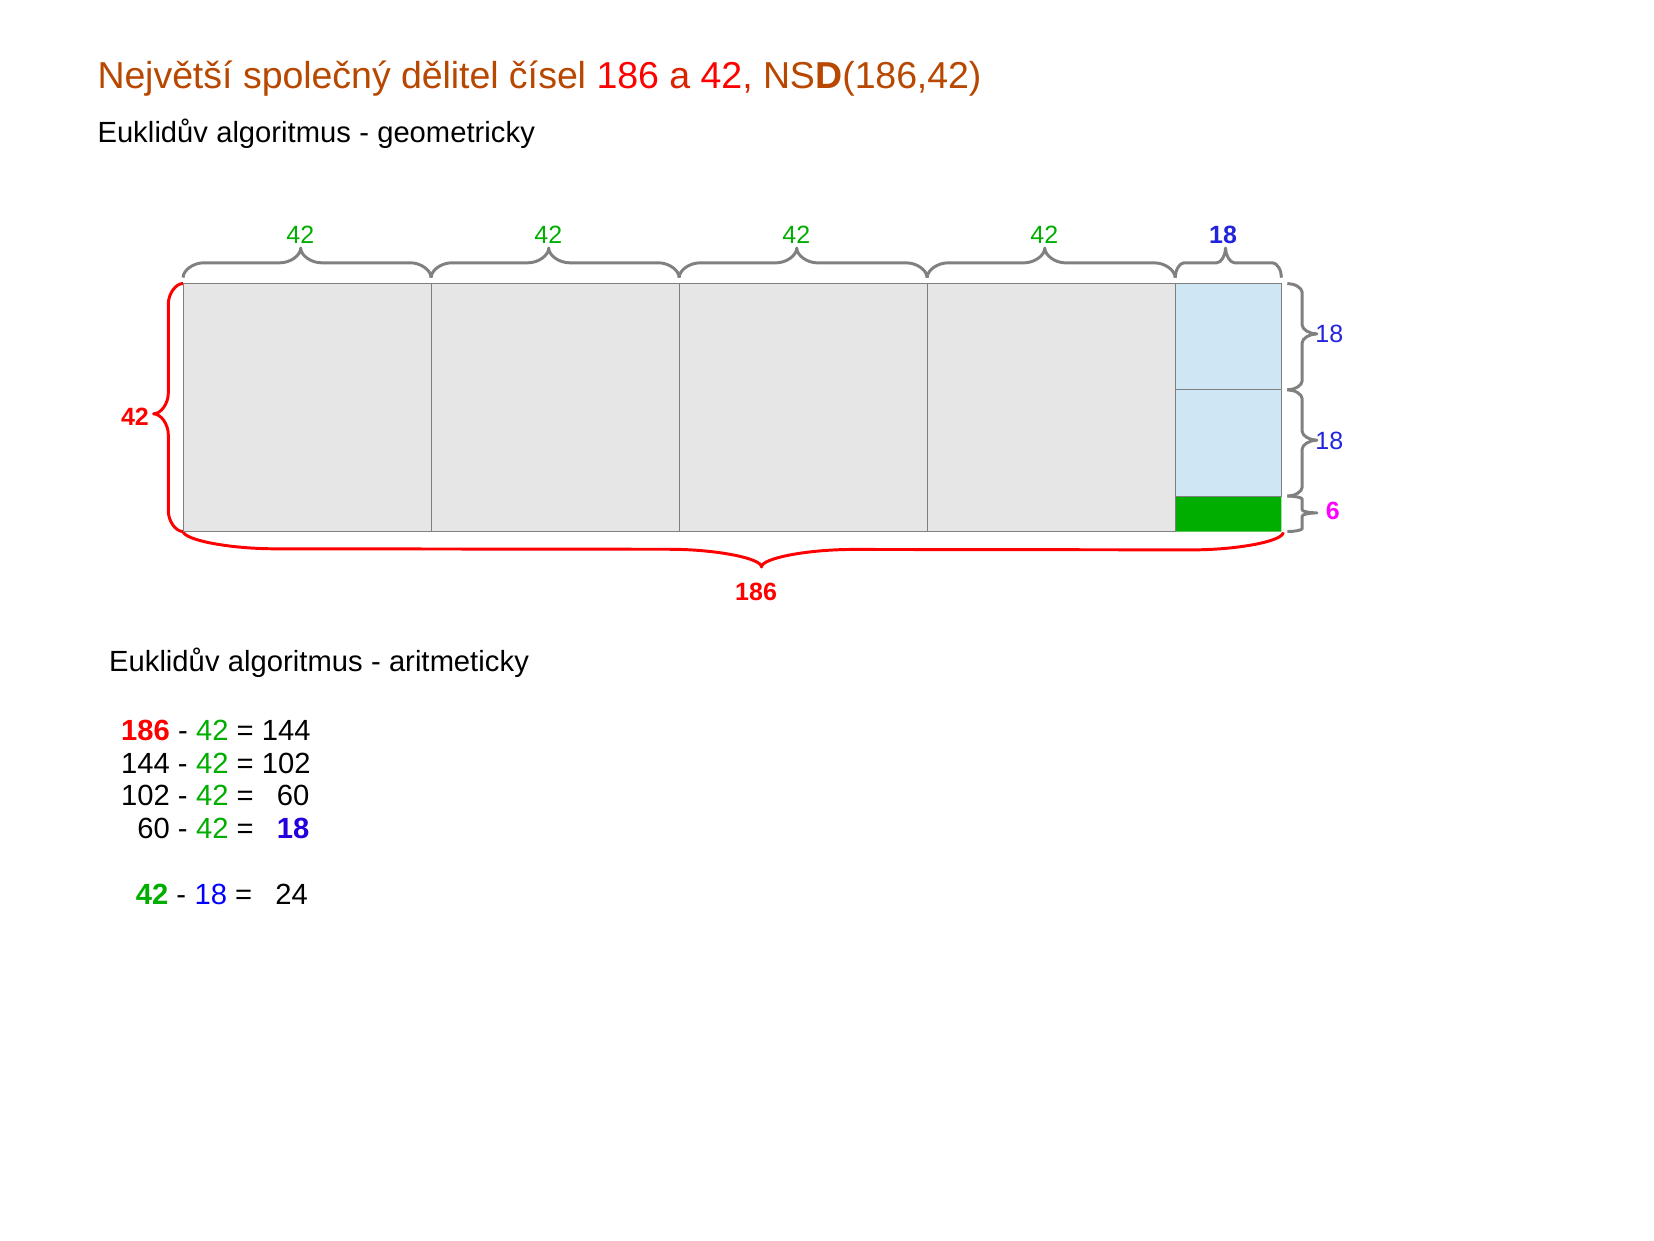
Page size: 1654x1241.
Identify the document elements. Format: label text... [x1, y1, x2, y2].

text_box 186 - 42 = 144 144 - 42 = 102 102 - 42 = x60 060 - 42 = x18 x42 - 18 = x24 x24 - 18 = xx6 x18 - 6 = x12 x12 - 6 = xx6 xx6 - 6 = xx0 [106, 706, 355, 1086]
text_box Euklidův algoritmus - geometricky [82, 108, 1146, 166]
text_box 42 [106, 395, 164, 439]
text_box 186 [720, 570, 793, 614]
text_box 18 [1300, 312, 1359, 356]
text_box [183, 283, 1282, 532]
text_box 18 [1194, 213, 1252, 258]
text_box 42 [519, 213, 578, 257]
text_box 6 [1311, 488, 1355, 533]
text_box 42 [767, 213, 826, 257]
text_box Euklidův algoritmus - aritmeticky [94, 637, 615, 695]
text_box 42 [271, 213, 330, 257]
text_box Největší společný dělitel čísel 186 a 42, NSD(186,42) [82, 47, 1595, 142]
text_box 18 [1300, 418, 1359, 462]
text_box 42 [1015, 213, 1074, 257]
